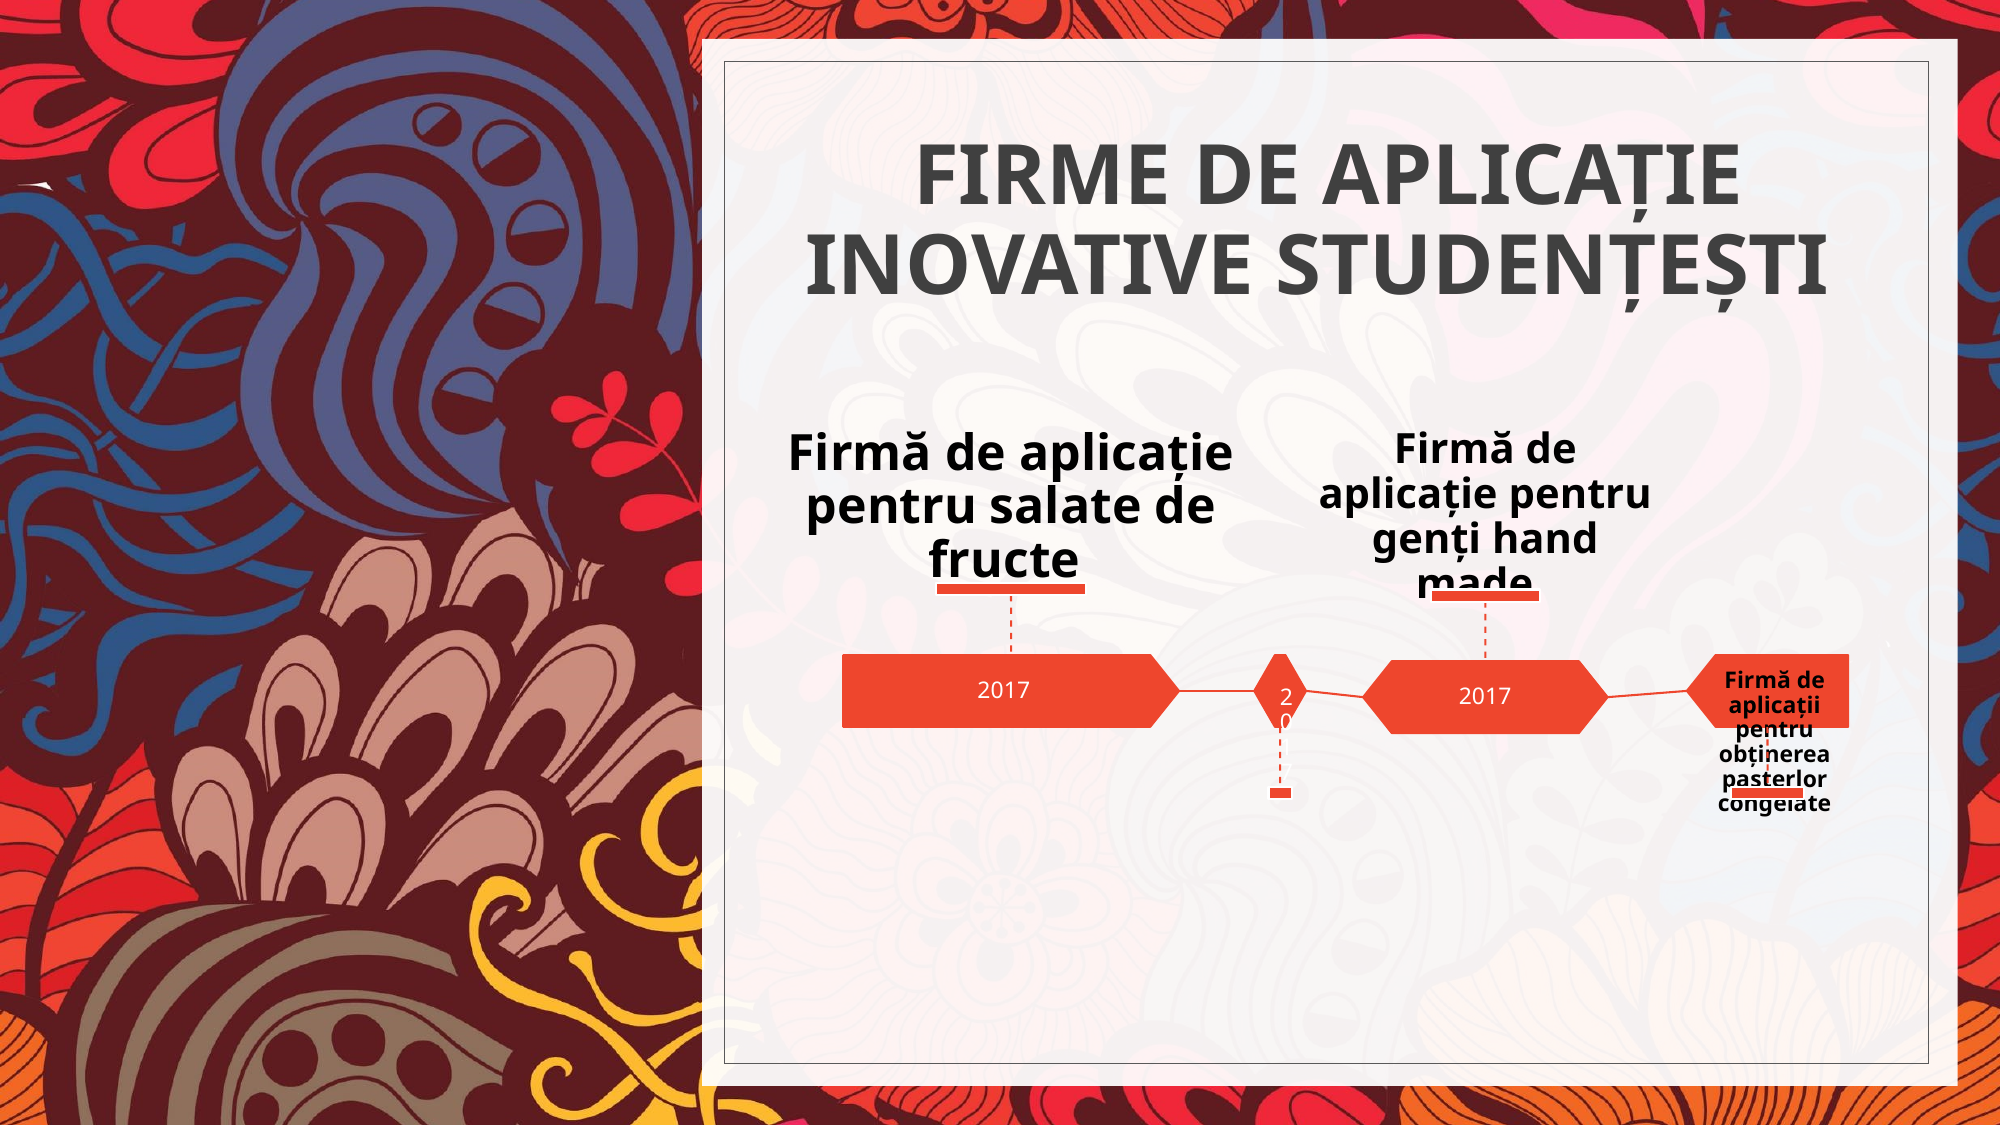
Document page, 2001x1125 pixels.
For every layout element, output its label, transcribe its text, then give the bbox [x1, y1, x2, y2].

title FIRME DE APLICAȚIE INOVATIVE STUDENȚEȘTI [777, 105, 1880, 340]
text_box 2017 [1363, 661, 1607, 734]
picture [0, 0, 2000, 1125]
text_box 2017 [1282, 715, 1289, 727]
text_box Firmă de aplicații pentru obținerea pasterlor congelate [1686, 655, 1849, 727]
text_box Firmă de aplicație pentru genți hand made [1315, 398, 1656, 590]
text_box 2017 [1254, 655, 1306, 727]
text_box 2017 [843, 655, 1179, 727]
text_box [702, 39, 1958, 1086]
text_box Firmă de aplicație pentru salate de fructe [777, 391, 1245, 584]
